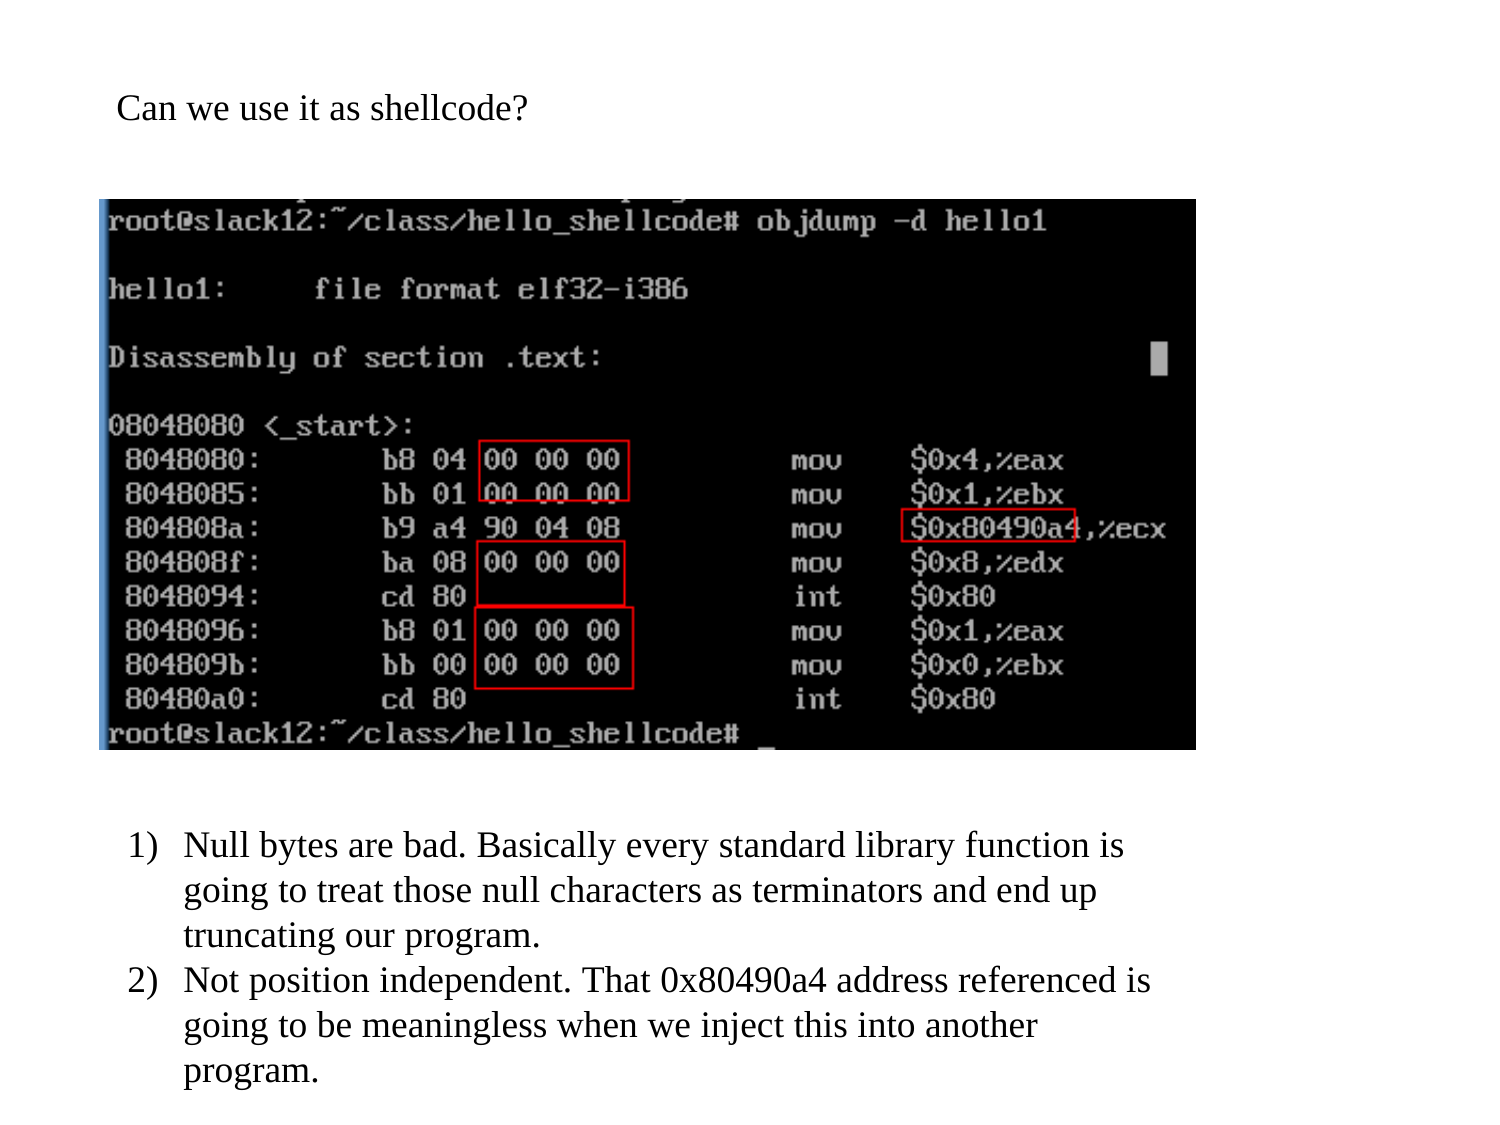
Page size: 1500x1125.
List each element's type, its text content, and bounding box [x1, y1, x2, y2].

picture [99, 199, 1196, 751]
text_box Can we use it as shellcode? [101, 74, 545, 136]
text_box Null bytes are bad. Basically every standard library function is going to treat those null characters as terminators and end up truncating our program. Not position independent. That 0x80490a4 address referenced is going to be meaningless when we inject this into another program. [112, 812, 1201, 1098]
